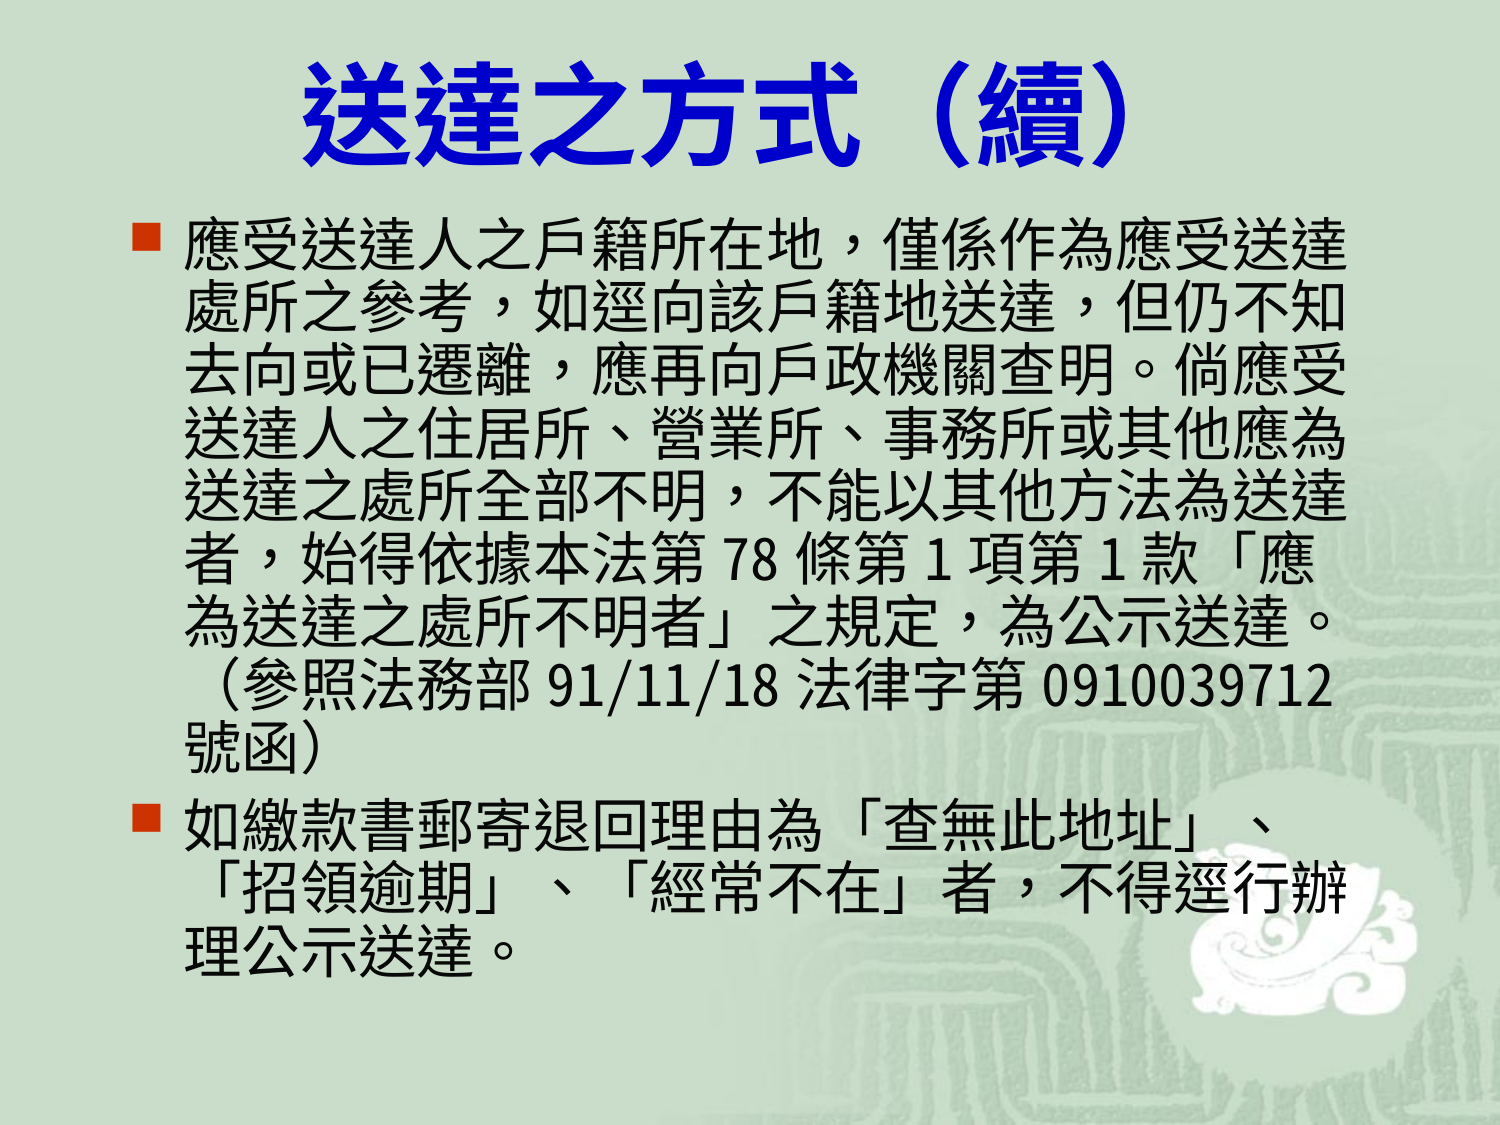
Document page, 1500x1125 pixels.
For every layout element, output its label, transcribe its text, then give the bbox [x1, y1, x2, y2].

list 應受送達人之戶籍所在地，僅係作為應受送達處所之參考，如逕向該戶籍地送達，但仍不知去向或已遷離，應再向戶政機關查明。倘應受送達人之住居所、營業所、事務所或其他應為送達之處所全部不明，不能以其他方法為送達者，始得依據本法第78條第1項第1款「應為送達之處所不明者」之規定，為公示送達。（參照法務部91/11/18法律字第0910039712號函） 如繳款書郵寄退回理由為「查無此地址」、「招領逾期」、「經常不在」者，不得逕行辦理公示送達。 [112, 208, 1388, 1000]
title 送達之方式（續） [112, 37, 1388, 188]
picture [0, 0, 1500, 1125]
